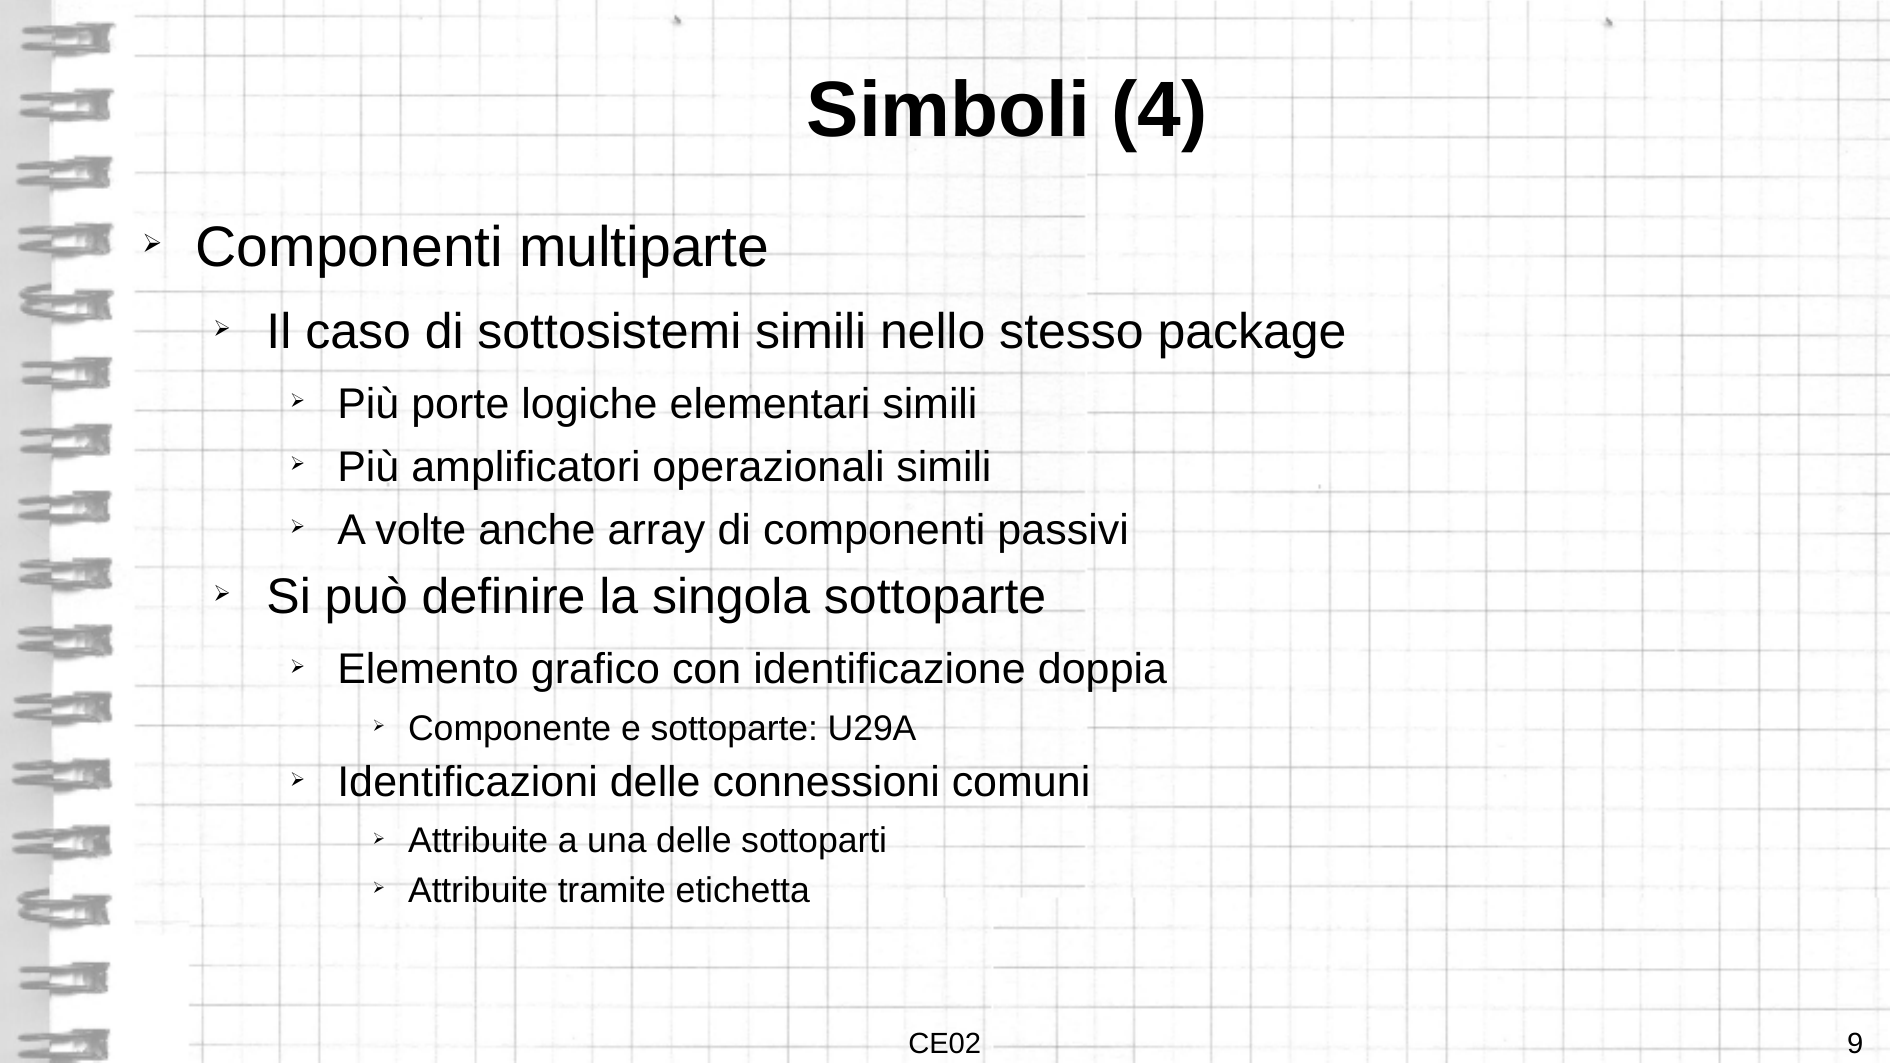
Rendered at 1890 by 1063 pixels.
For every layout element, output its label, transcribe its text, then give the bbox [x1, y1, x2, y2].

list Componenti multiparte Il caso di sottosistemi simili nello stesso package Più porte logiche elementari simili Più amplificatori operazionali simili A volte anche array di componenti passivi Si può definire la singola sottoparte Elemento grafico con identificazione doppia Componente e sottoparte: U29A Identificazioni delle connessioni comuni Attribuite a una delle sottoparti Attribuite tramite etichetta [124, 214, 1890, 911]
title Simboli (4) [124, 20, 1890, 198]
picture [0, 0, 1890, 1063]
